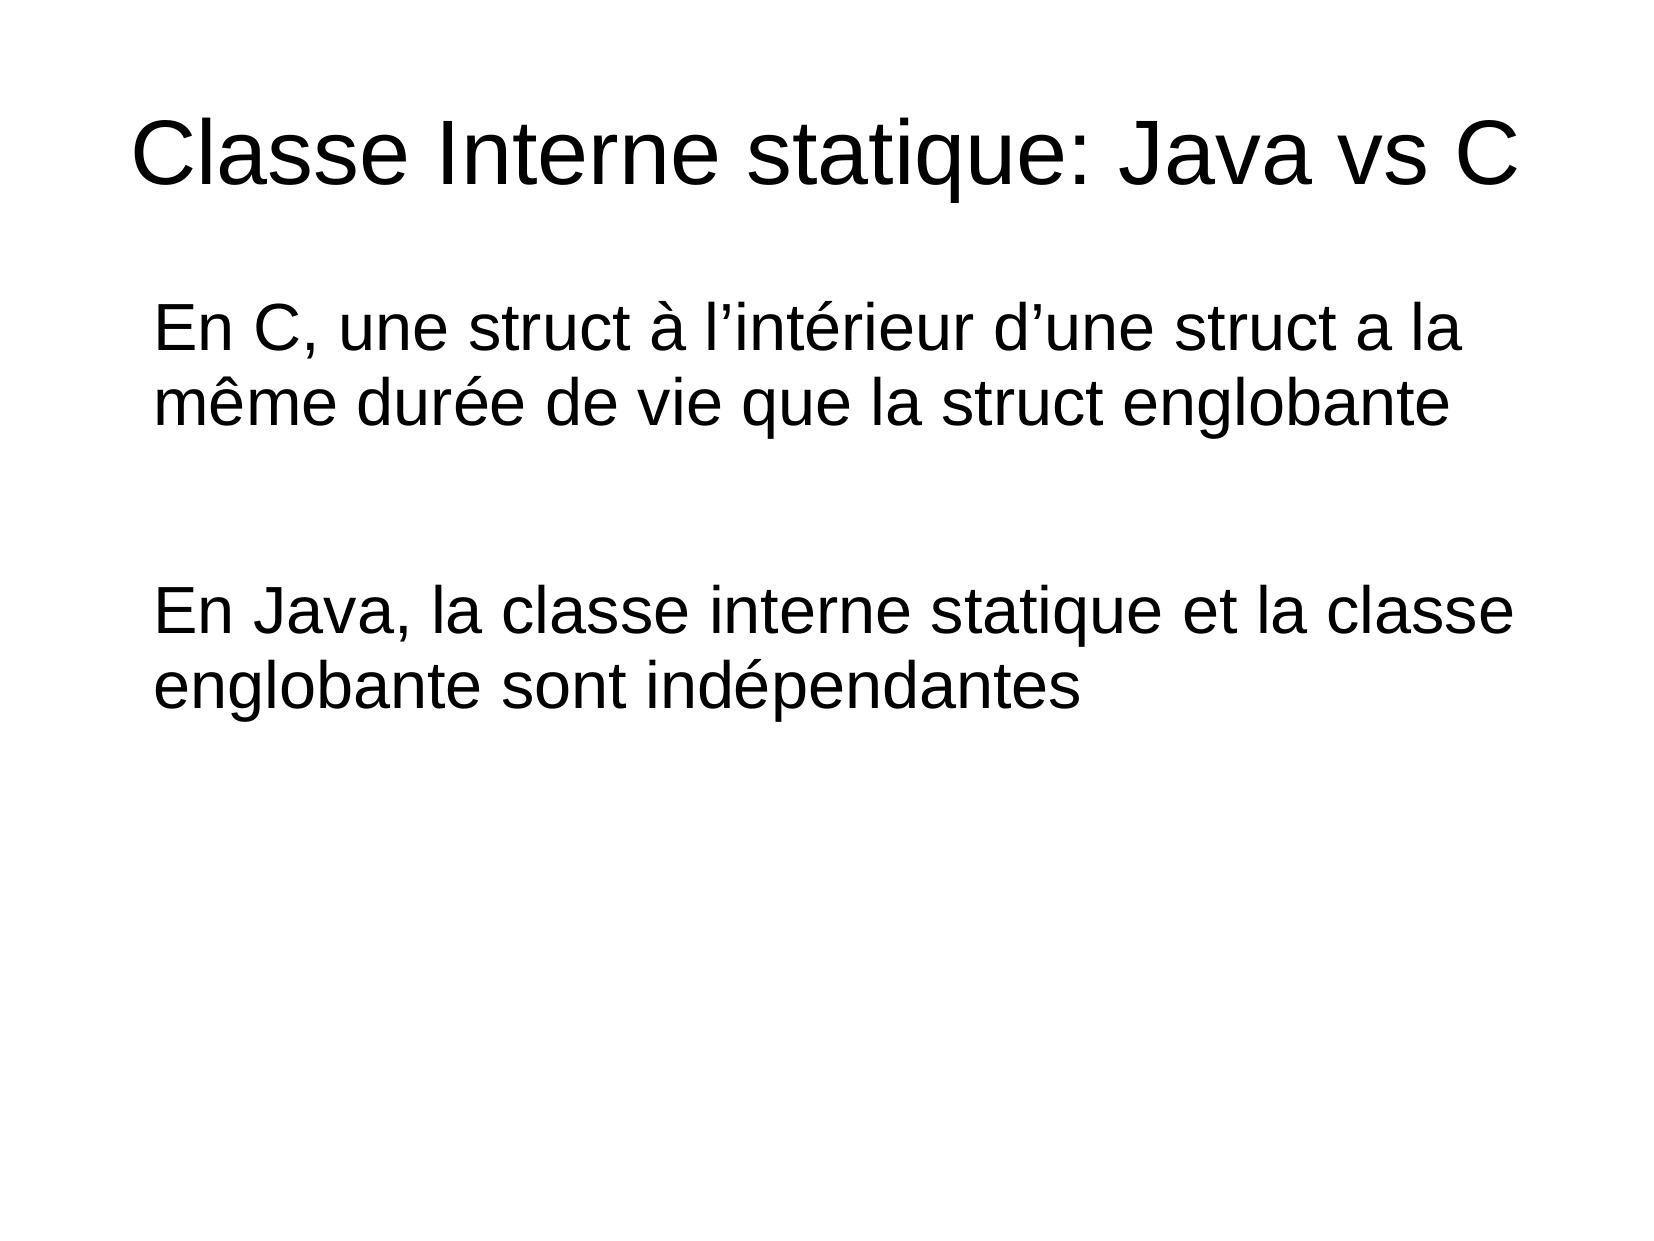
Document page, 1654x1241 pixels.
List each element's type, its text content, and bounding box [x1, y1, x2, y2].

title Classe Interne statique: Java vs C [82, 49, 1571, 257]
list En C, une struct à l’intérieur d’une struct a la même durée de vie que la struct englobante En Java, la classe interne statique et la classe englobante sont indépendantes [82, 290, 1571, 1156]
